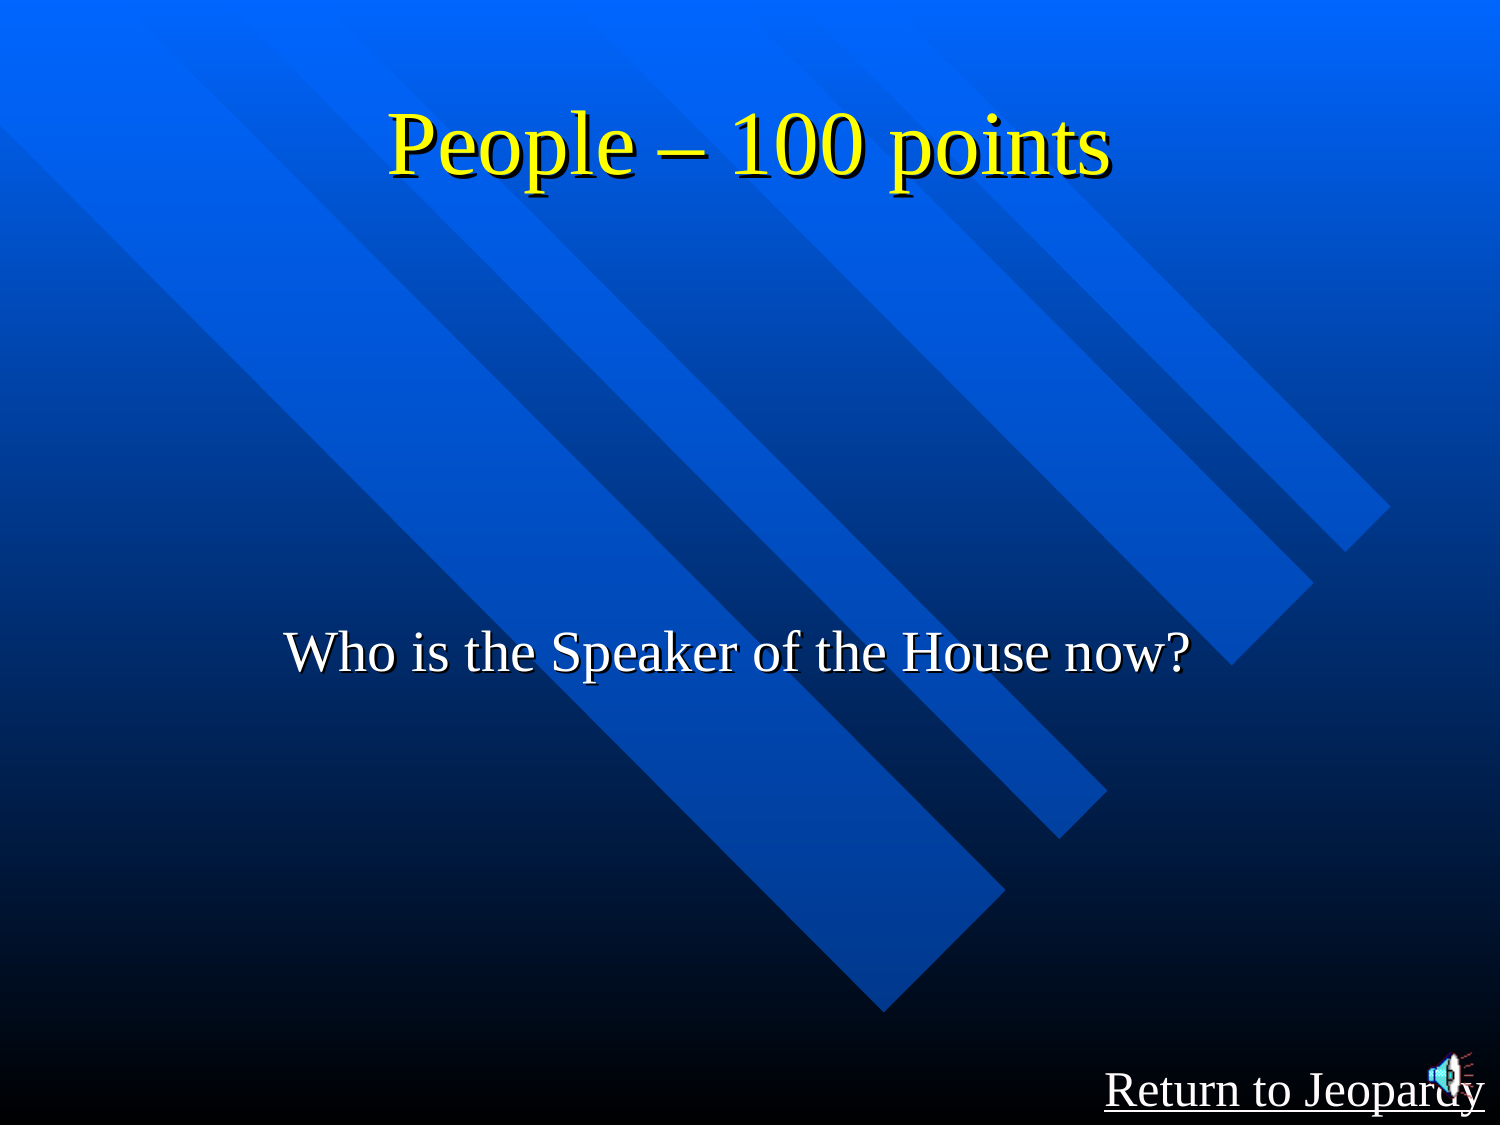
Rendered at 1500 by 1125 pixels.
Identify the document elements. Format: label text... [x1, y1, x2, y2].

table_header Who is the Speaker of the House now? [125, 313, 1350, 983]
text_box Return to Jeopardy [1089, 1048, 1500, 1125]
picture [1426, 1051, 1477, 1102]
title People – 100 points [112, 37, 1388, 238]
